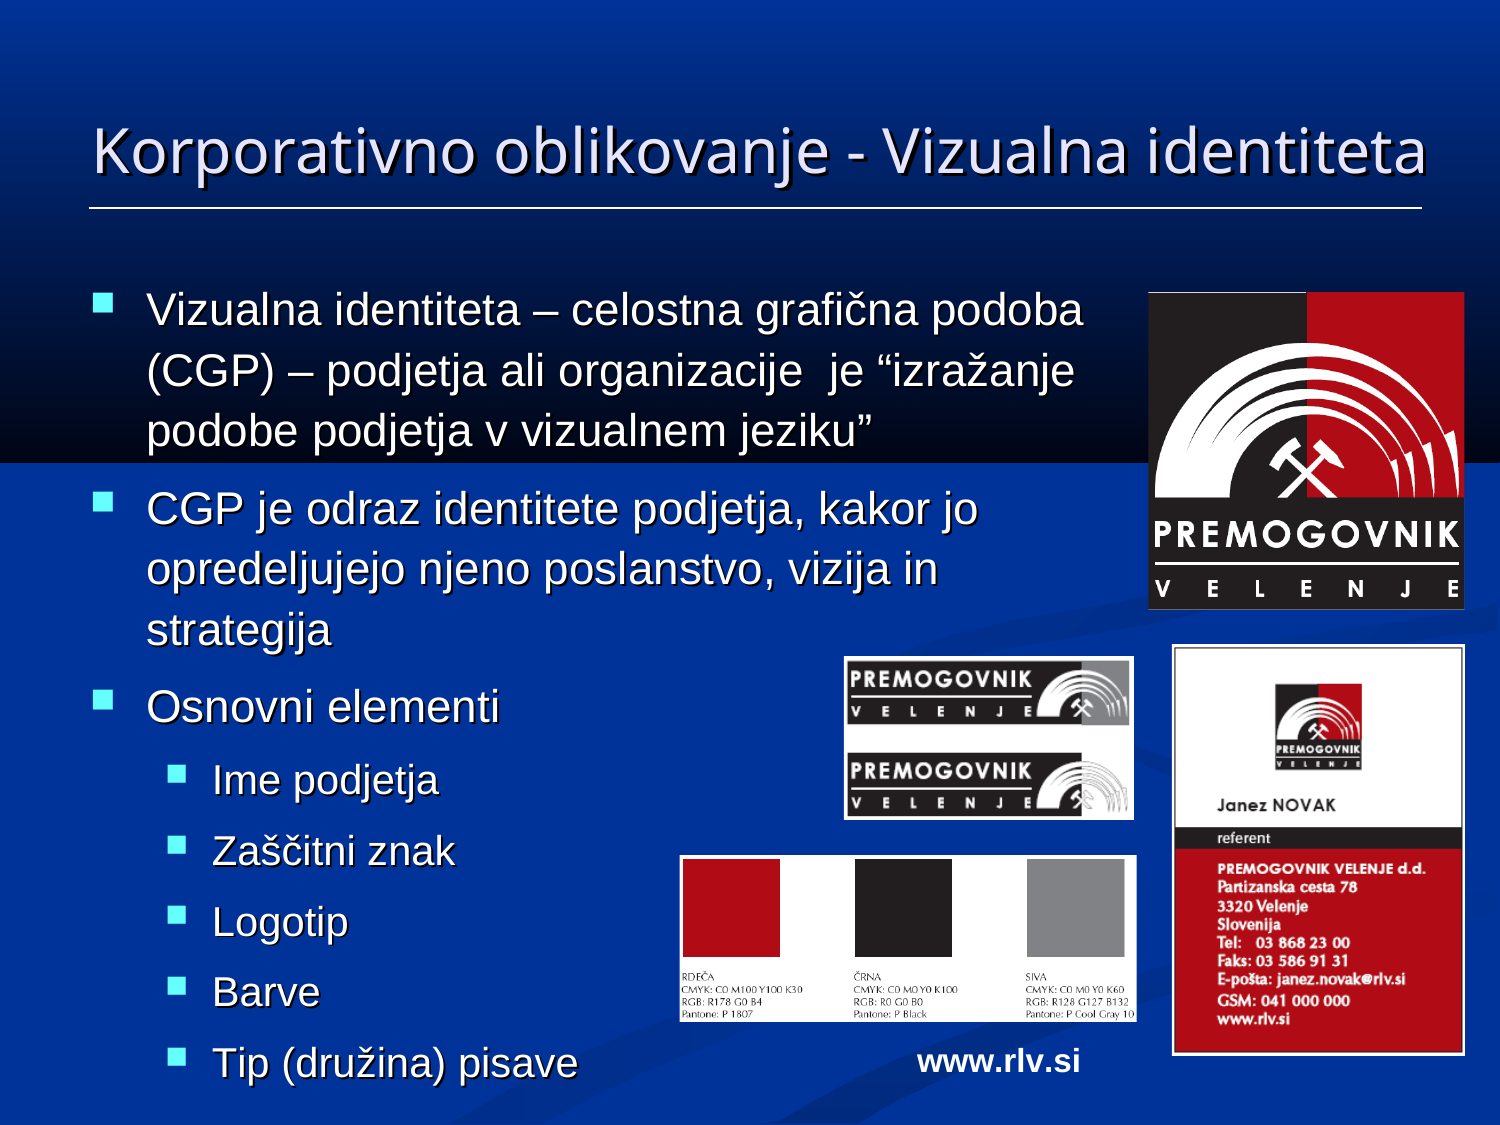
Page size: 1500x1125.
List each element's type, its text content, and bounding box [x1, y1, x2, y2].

text_box Korporativno oblikovanje - Vizualna identiteta [76, 54, 1459, 242]
picture [1171, 644, 1465, 1056]
picture [1148, 292, 1465, 610]
text_box www.rlv.si [902, 1031, 1102, 1087]
list Vizualna identiteta – celostna grafična podoba (CGP) – podjetja ali organizacije je “izražanje podobe podjetja v vizualnem jeziku” CGP je odraz identitete podjetja, kakor jo opredeljujejo njeno poslanstvo, vizija in strategija Osnovni elementi Ime podjetja Zaščitni znak Logotip Barve Tip (družina) pisave [74, 267, 1102, 1094]
picture [843, 656, 1135, 820]
picture [679, 855, 1137, 1022]
